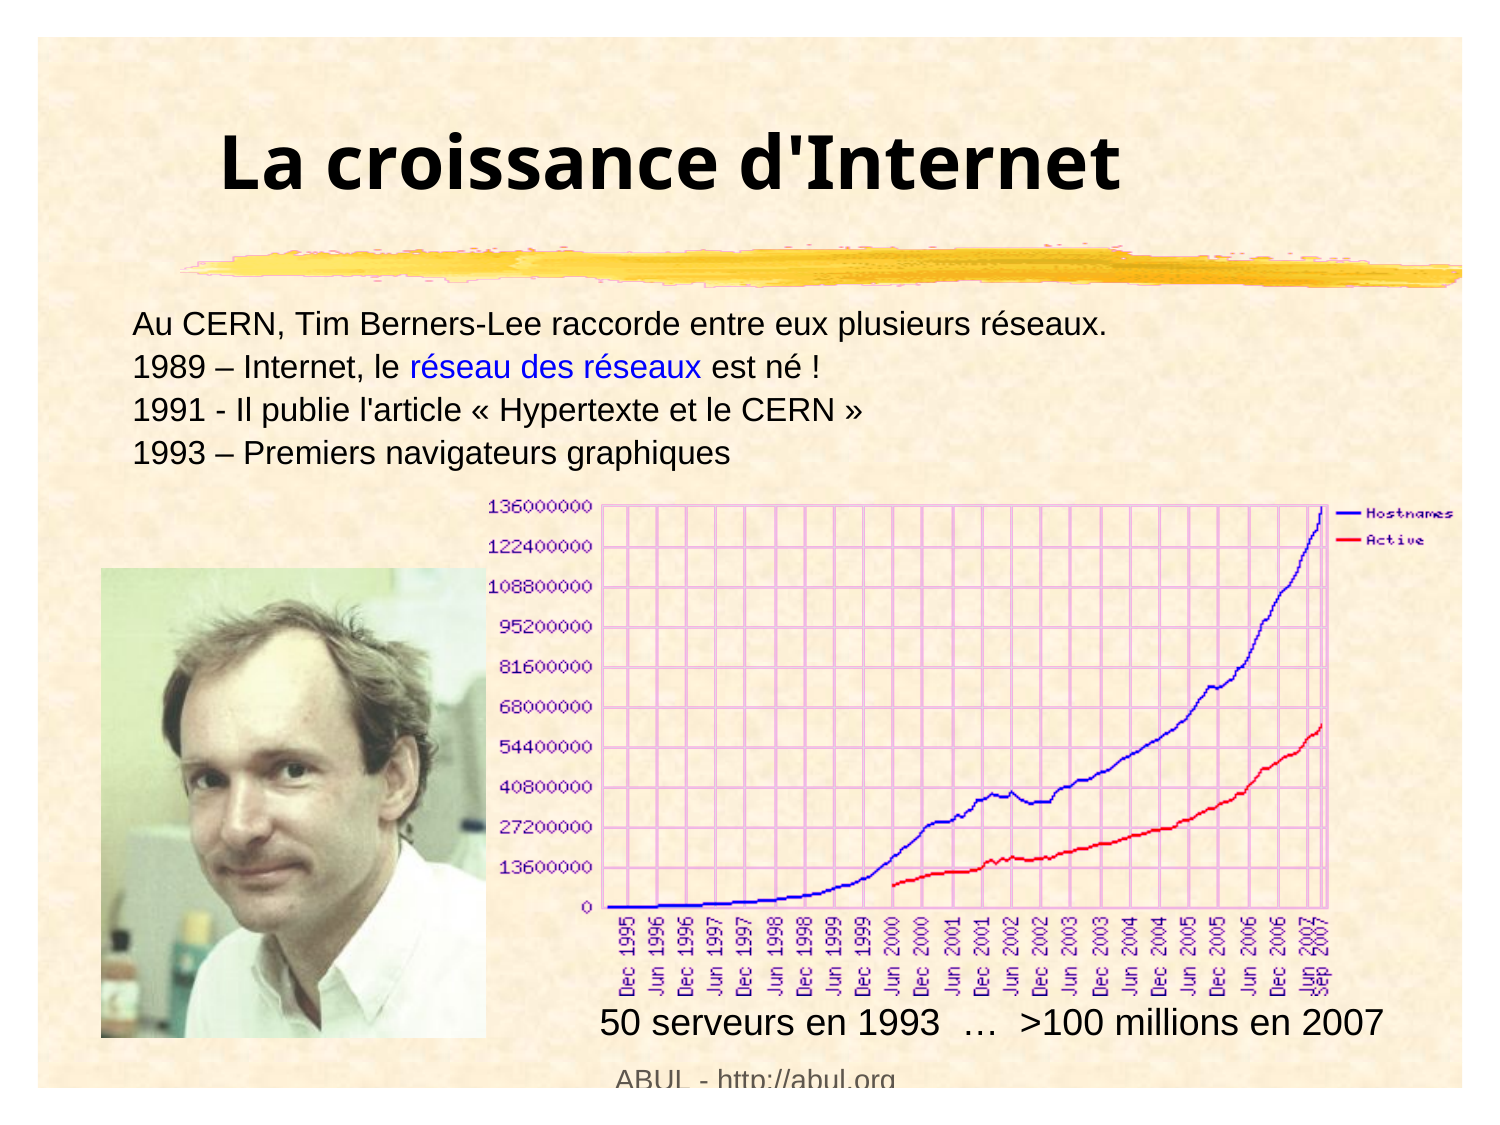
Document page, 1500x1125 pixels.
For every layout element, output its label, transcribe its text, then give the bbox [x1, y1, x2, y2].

picture [37, 37, 1463, 1088]
picture [794, 1082, 801, 1088]
picture [722, 1076, 729, 1088]
picture [618, 1084, 630, 1088]
picture [639, 1072, 648, 1078]
title La croissance d'Internet [203, 72, 1439, 248]
picture [639, 1081, 649, 1088]
picture [754, 1076, 761, 1088]
text_box 50 serveurs en 1993 … >100 millions en 2007 [572, 994, 1487, 1057]
picture [883, 1076, 891, 1088]
picture [620, 1073, 627, 1082]
picture [858, 1076, 866, 1088]
picture [738, 1076, 743, 1088]
text_box Au CERN, Tim Berners-Lee raccorde entre eux plusieurs réseaux. 1989 – Internet, le réseau des réseaux est né ! 1991 - Il publie l'article « Hypertexte et le CERN » 1993 – Premiers navigateurs graphiques [37, 305, 1402, 511]
picture [811, 1076, 818, 1088]
